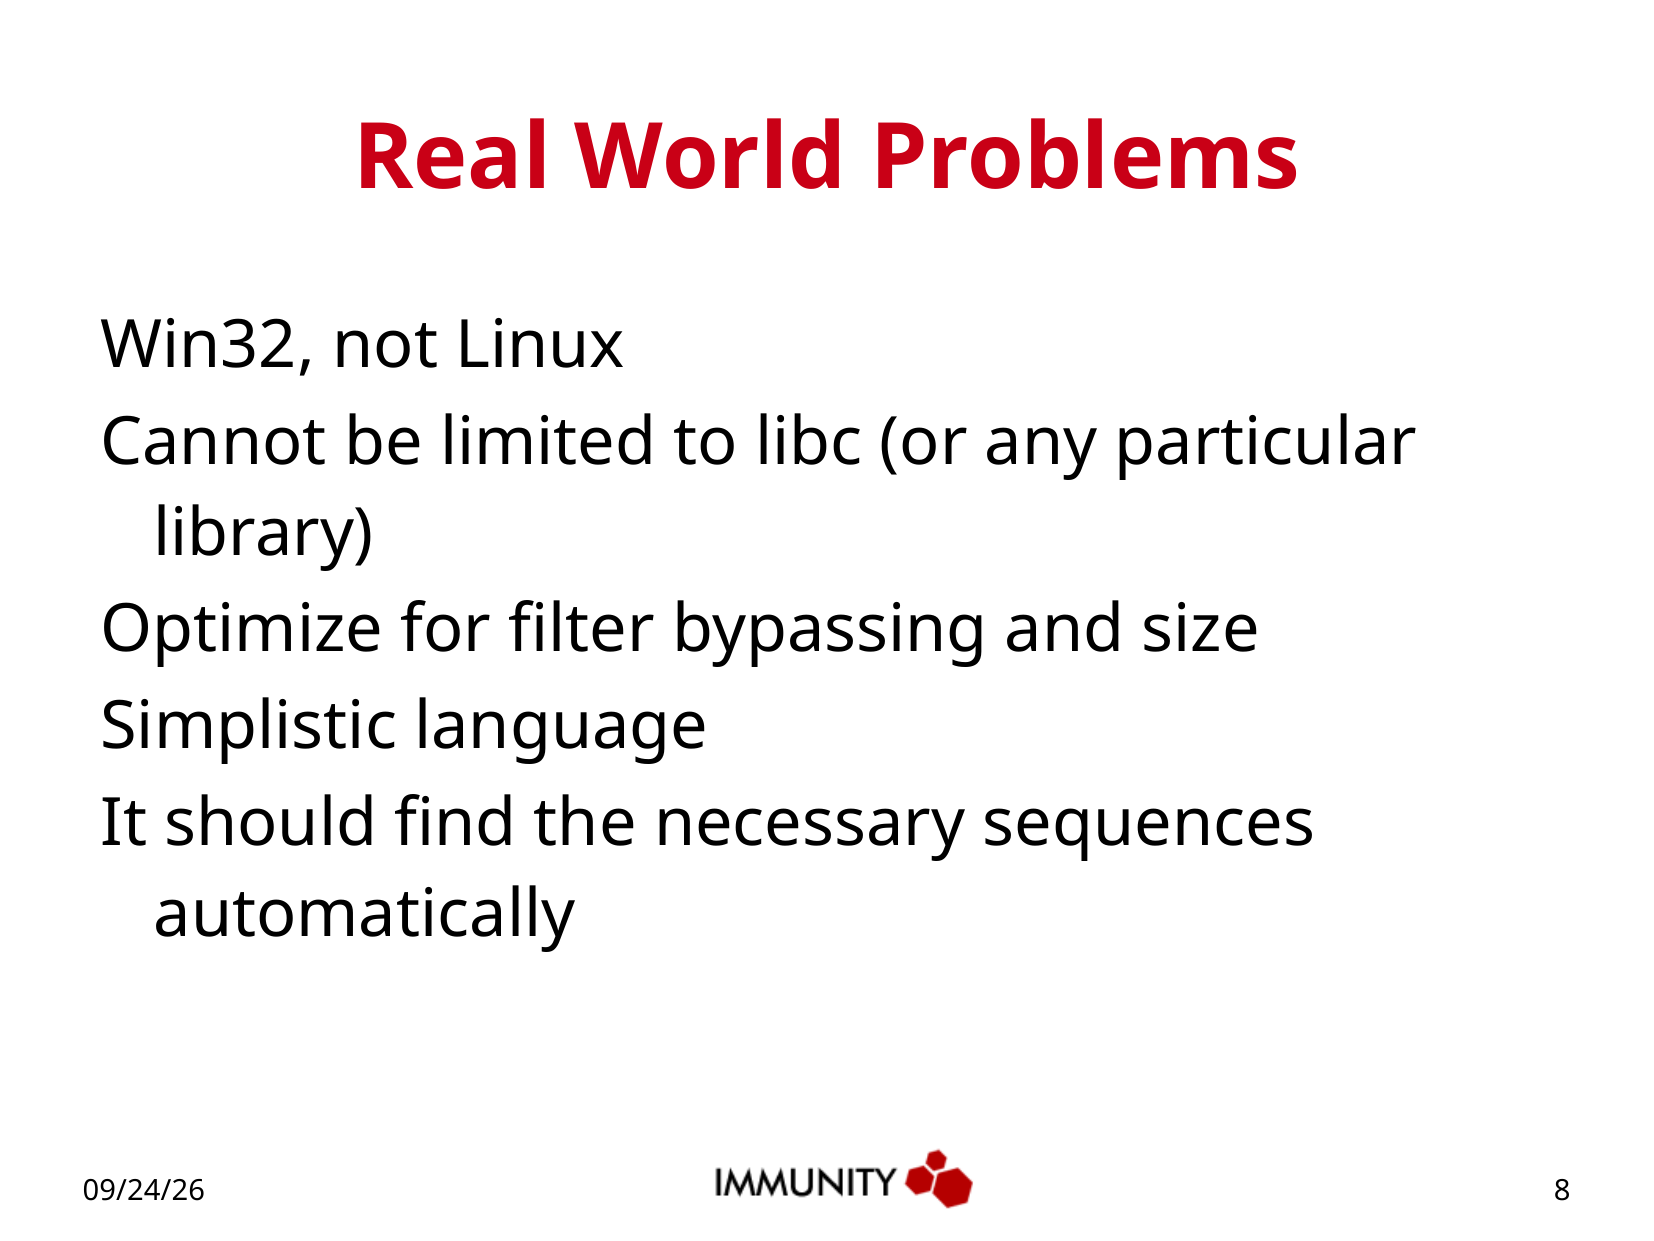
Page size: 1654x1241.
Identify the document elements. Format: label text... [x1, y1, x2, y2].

picture [694, 1130, 984, 1235]
list Win32, not Linux Cannot be limited to libc (or any particular library) Optimize for filter bypassing and size Simplistic language It should find the necessary sequences automatically [82, 296, 1571, 1100]
title Real World Problems [82, 56, 1571, 250]
